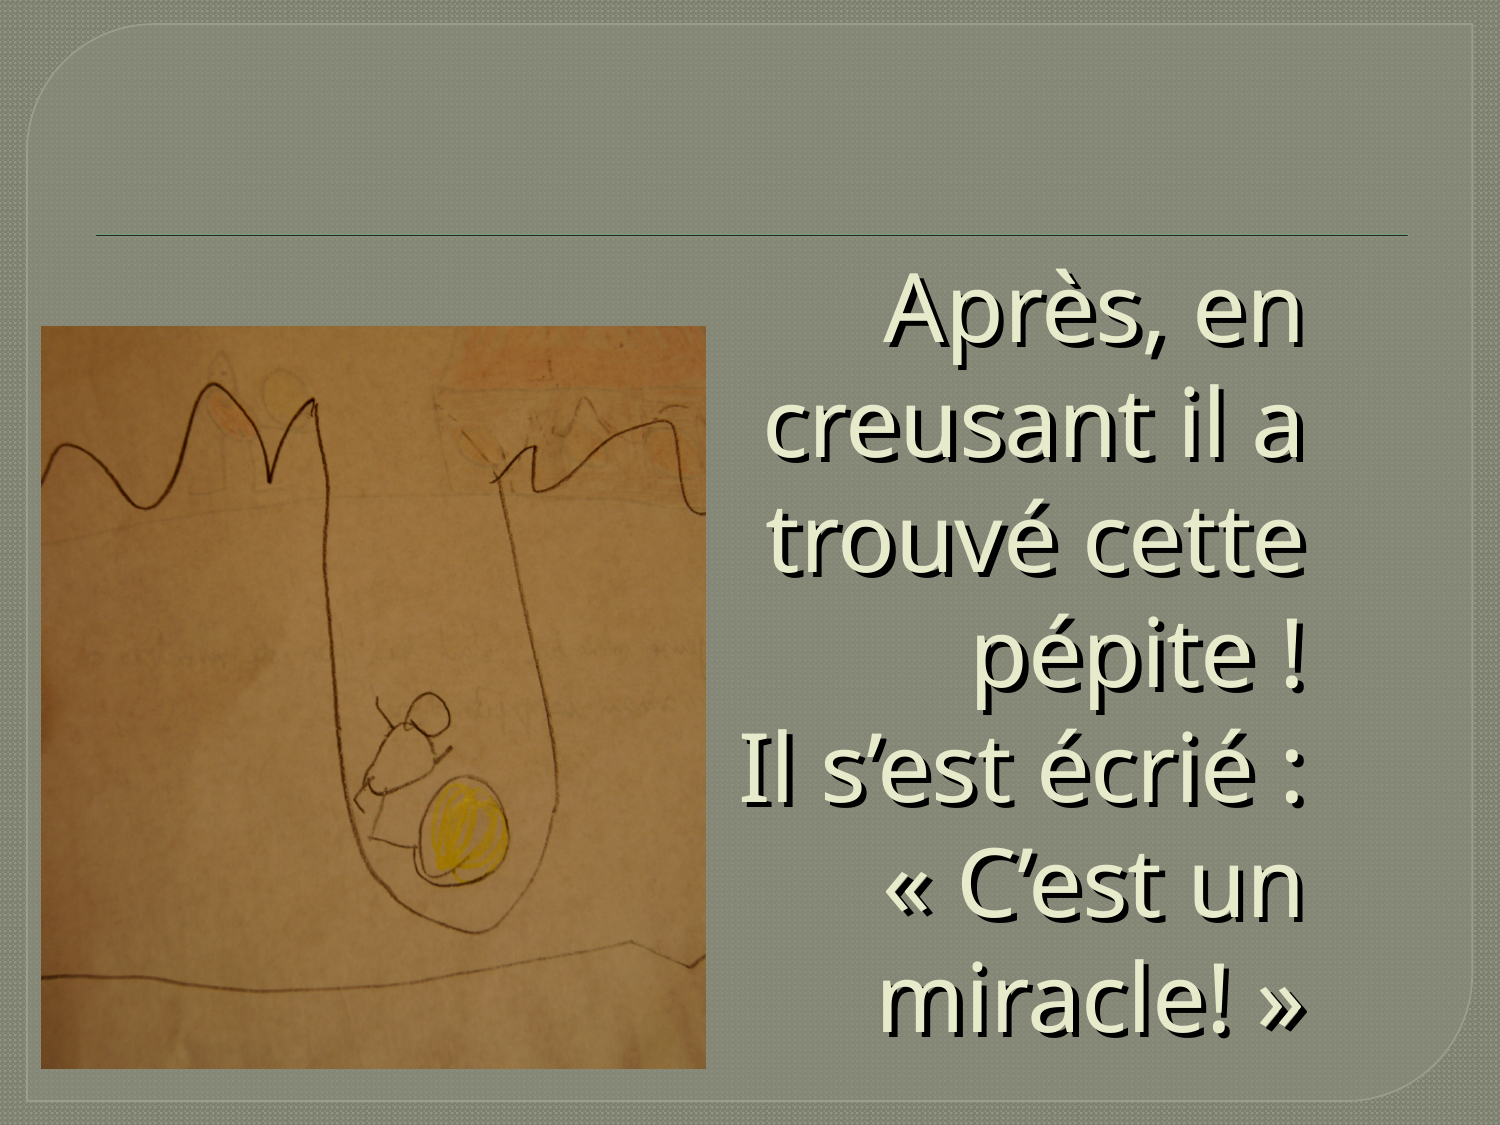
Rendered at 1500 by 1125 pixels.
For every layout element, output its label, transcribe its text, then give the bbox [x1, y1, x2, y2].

title Après, en creusant il a trouvé cette pépite ! Il s’est écrié : « C’est un miracle! » [714, 0, 1447, 1059]
picture [41, 326, 706, 1069]
